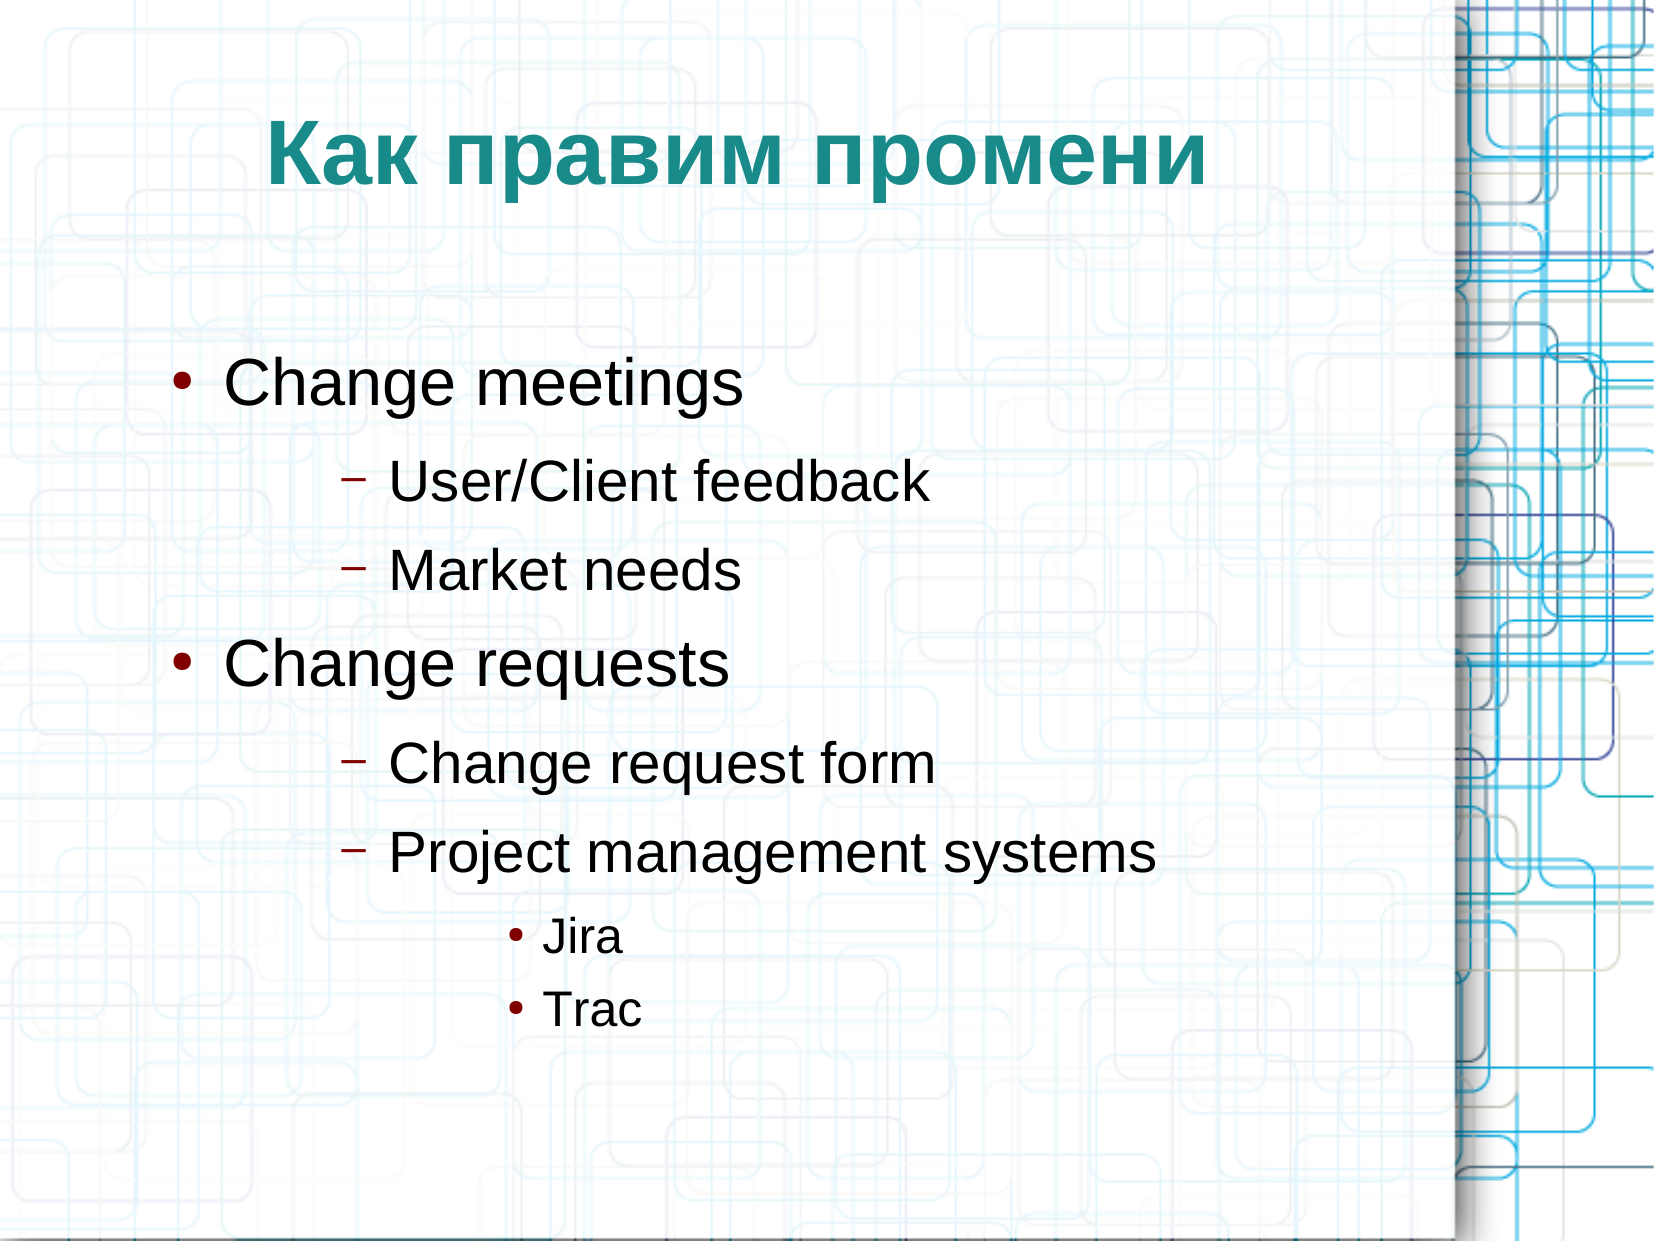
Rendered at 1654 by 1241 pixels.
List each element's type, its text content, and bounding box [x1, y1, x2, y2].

title Как правим промени [59, 49, 1418, 257]
picture [0, 0, 1654, 1241]
list Change meetings User/Client feedback Market needs Change requests Change request form Project management systems Jira Trac [152, 344, 1534, 1127]
